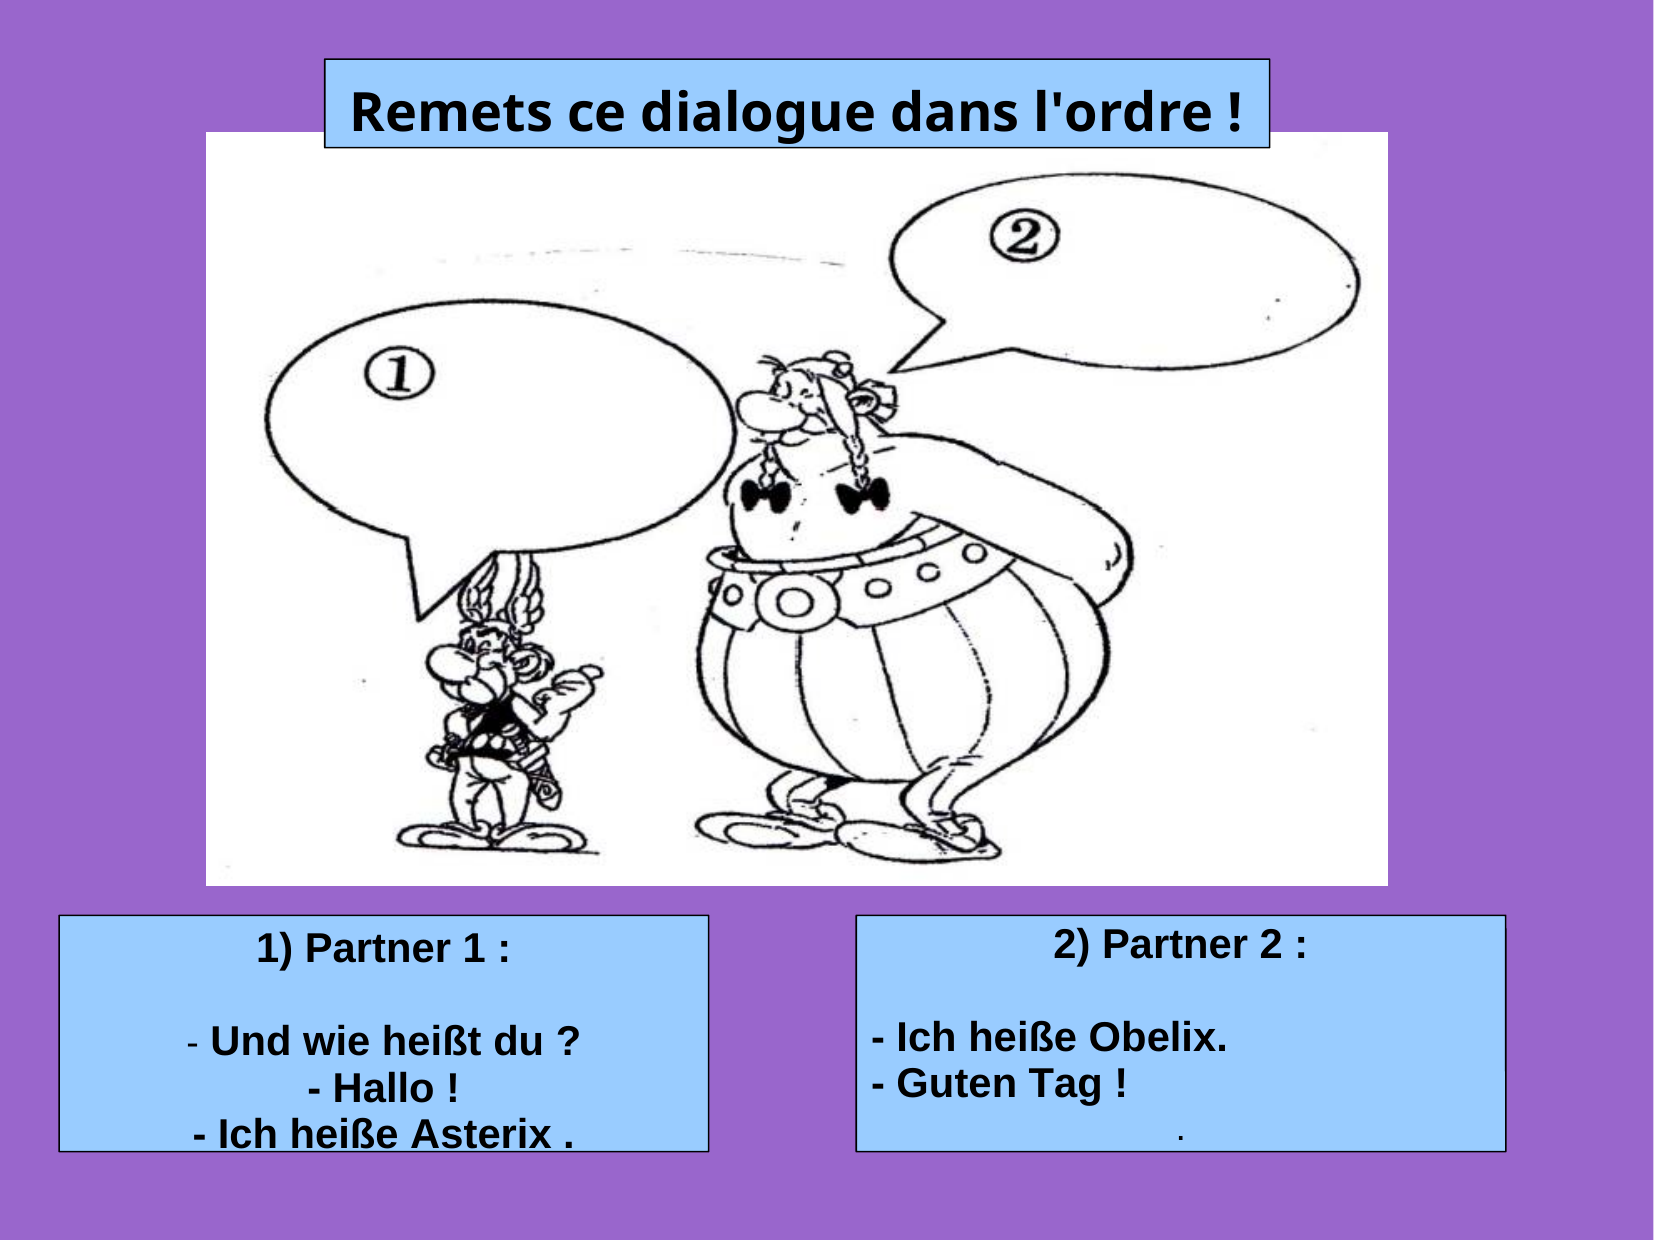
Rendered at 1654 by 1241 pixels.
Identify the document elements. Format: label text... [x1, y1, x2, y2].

text_box Remets ce dialogue dans l'ordre ! [324, 59, 1270, 148]
text_box 2) Partner 2 : - Ich heiße Obelix. - Guten Tag ! . [856, 915, 1506, 1152]
text_box 1) Partner 1 : - Und wie heißt du ? - Hallo ! - Ich heiße Asterix . [59, 915, 709, 1152]
picture [206, 132, 1388, 886]
